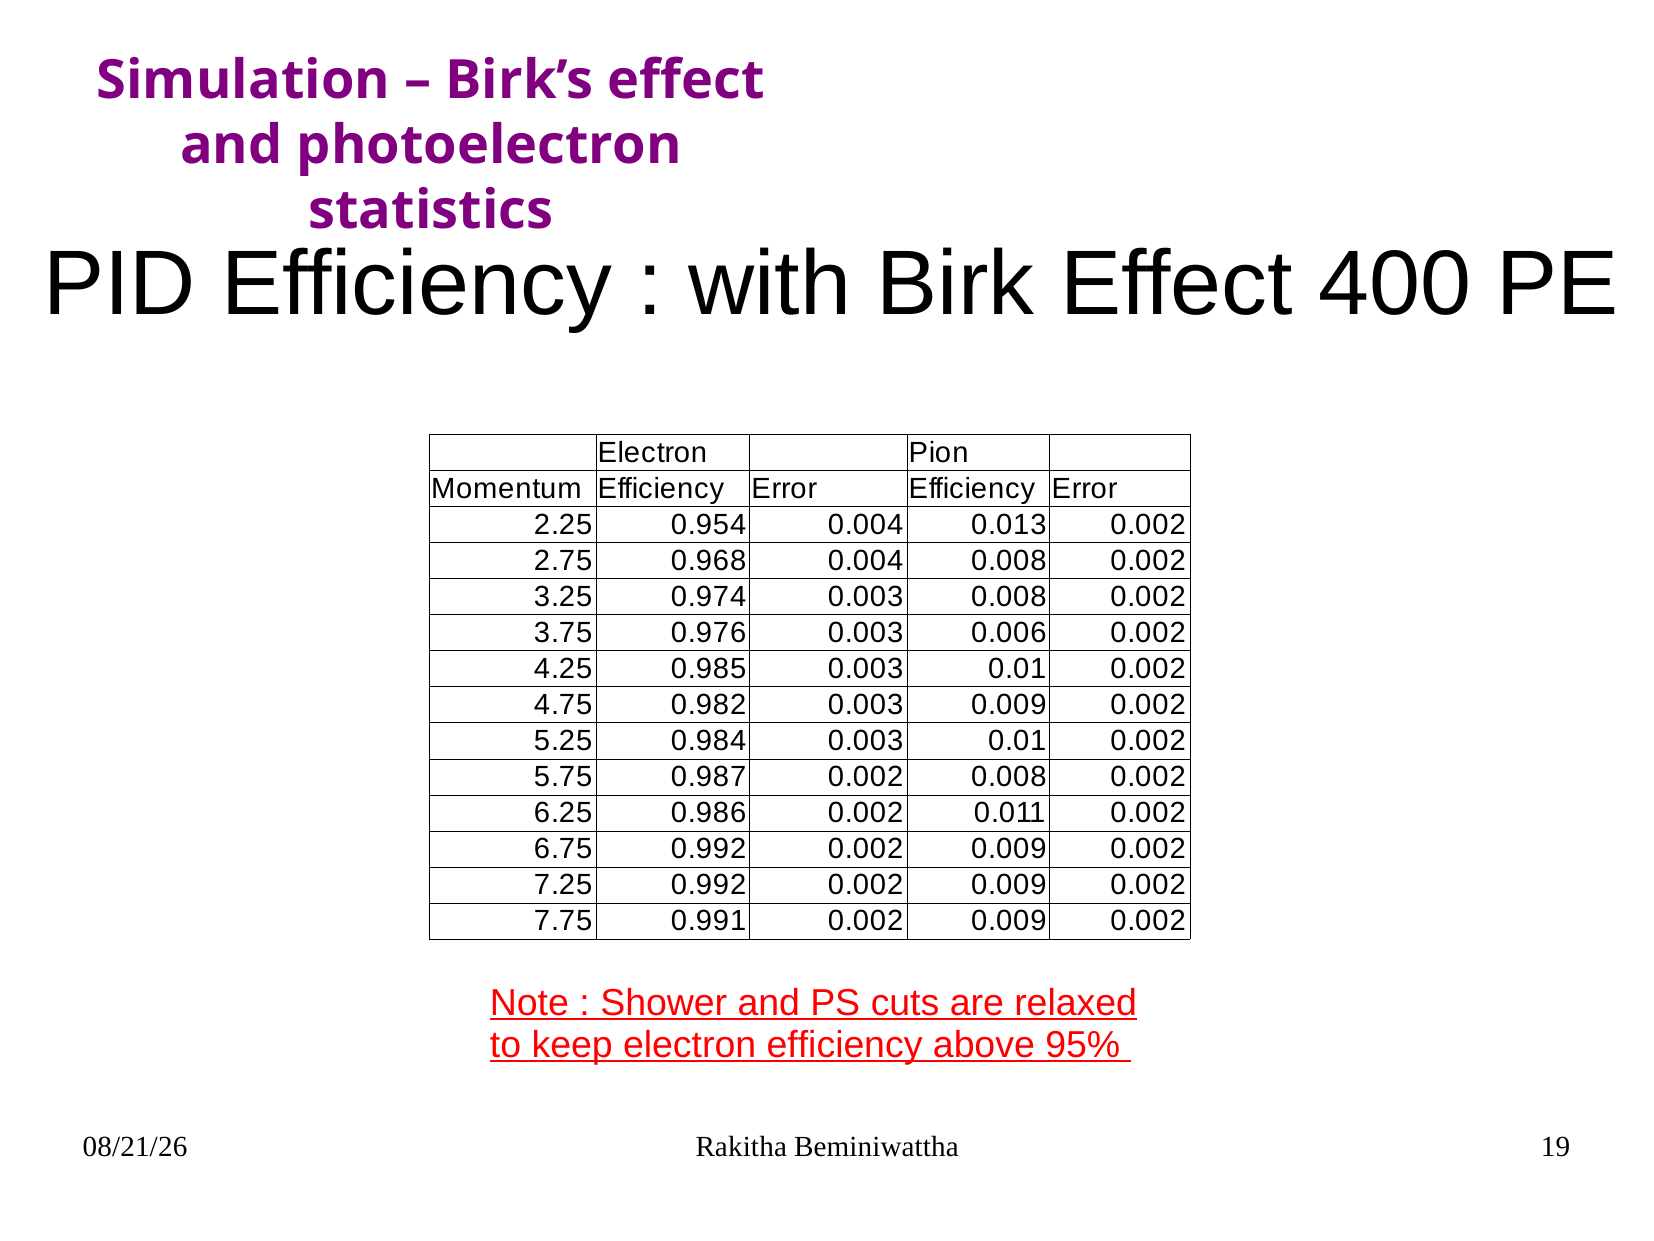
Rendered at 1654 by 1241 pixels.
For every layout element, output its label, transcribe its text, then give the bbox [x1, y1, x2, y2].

text_box Note : Shower and PS cuts are relaxed to keep electron efficiency above 95% [475, 975, 1163, 1077]
chart [428, 398, 1653, 1128]
title PID Efficiency : with Birk Effect 400 PE [29, 179, 1636, 387]
title Simulation – Birk’s effect and photoelectron statistics [37, 37, 826, 188]
